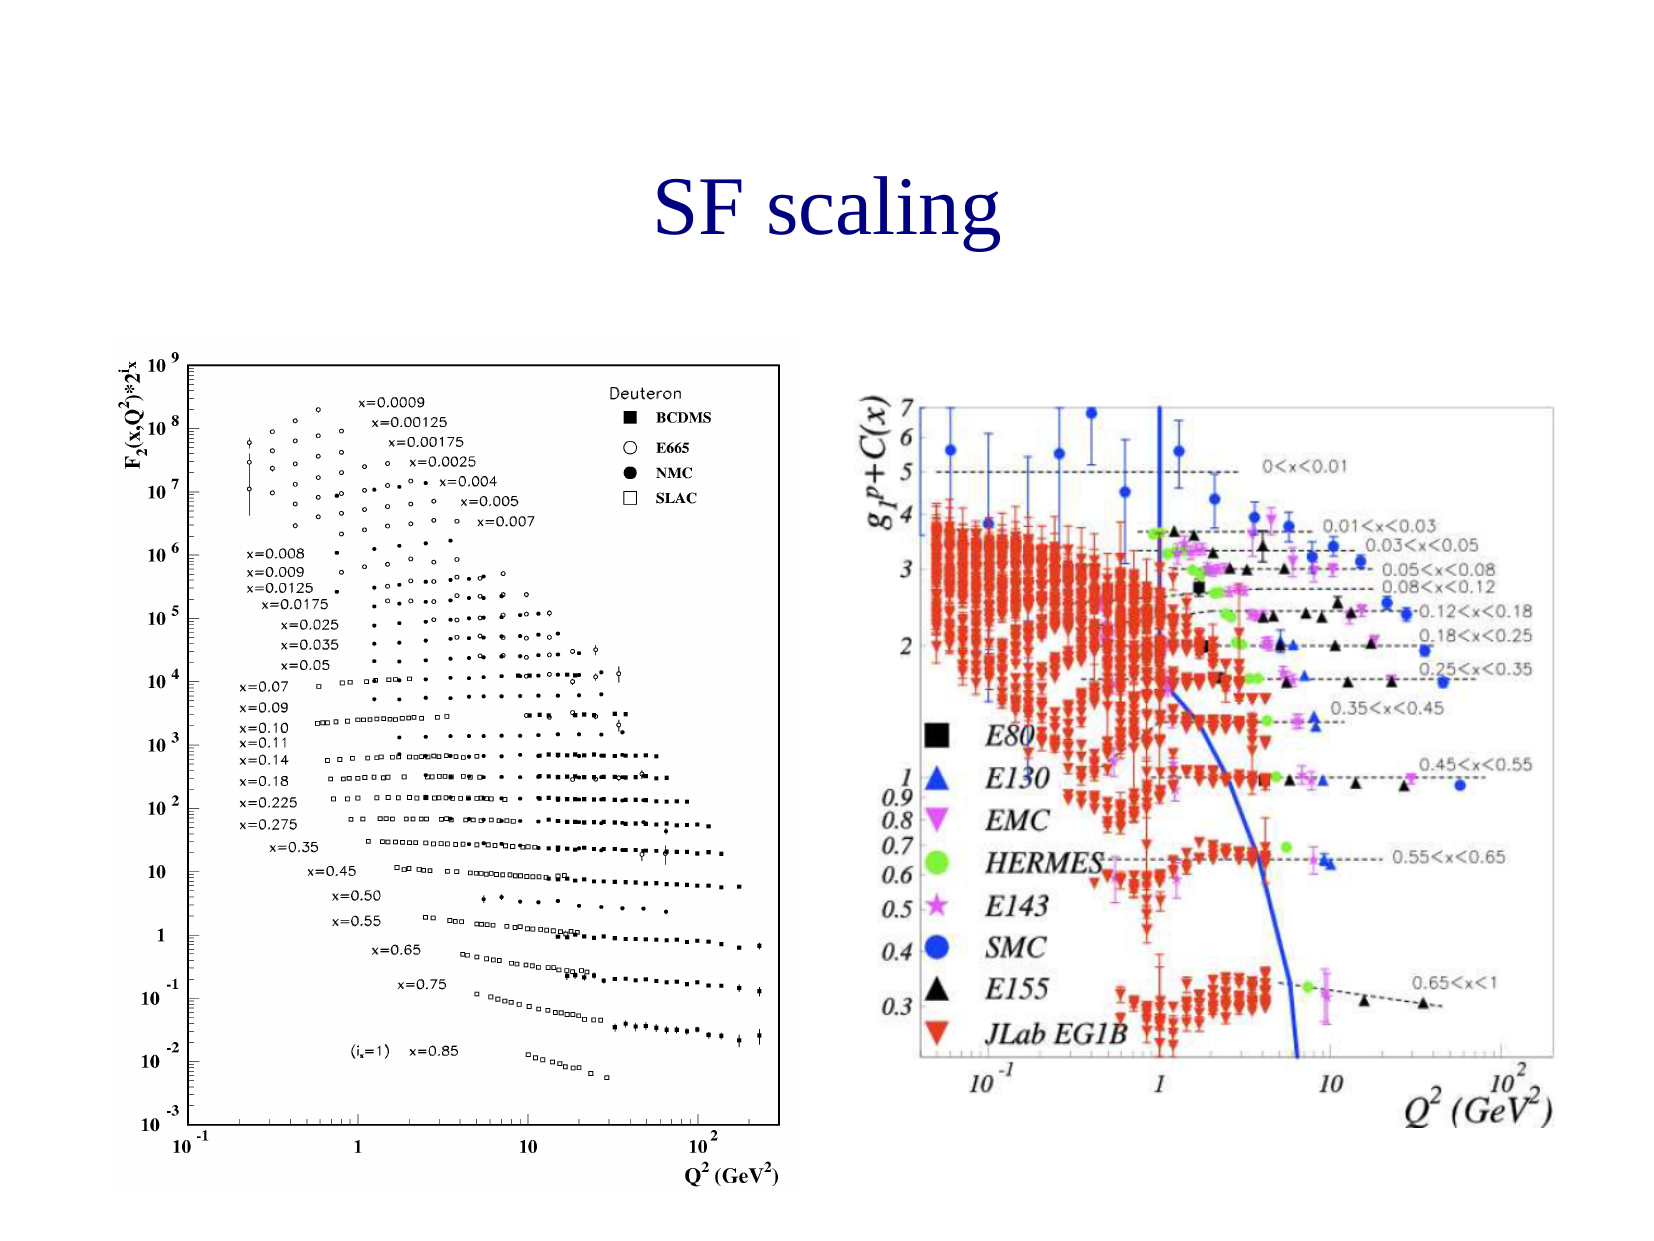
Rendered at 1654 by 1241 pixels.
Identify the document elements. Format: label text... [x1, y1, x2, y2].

title SF scaling [121, 102, 1534, 311]
picture [847, 377, 1568, 1128]
picture [112, 335, 803, 1191]
